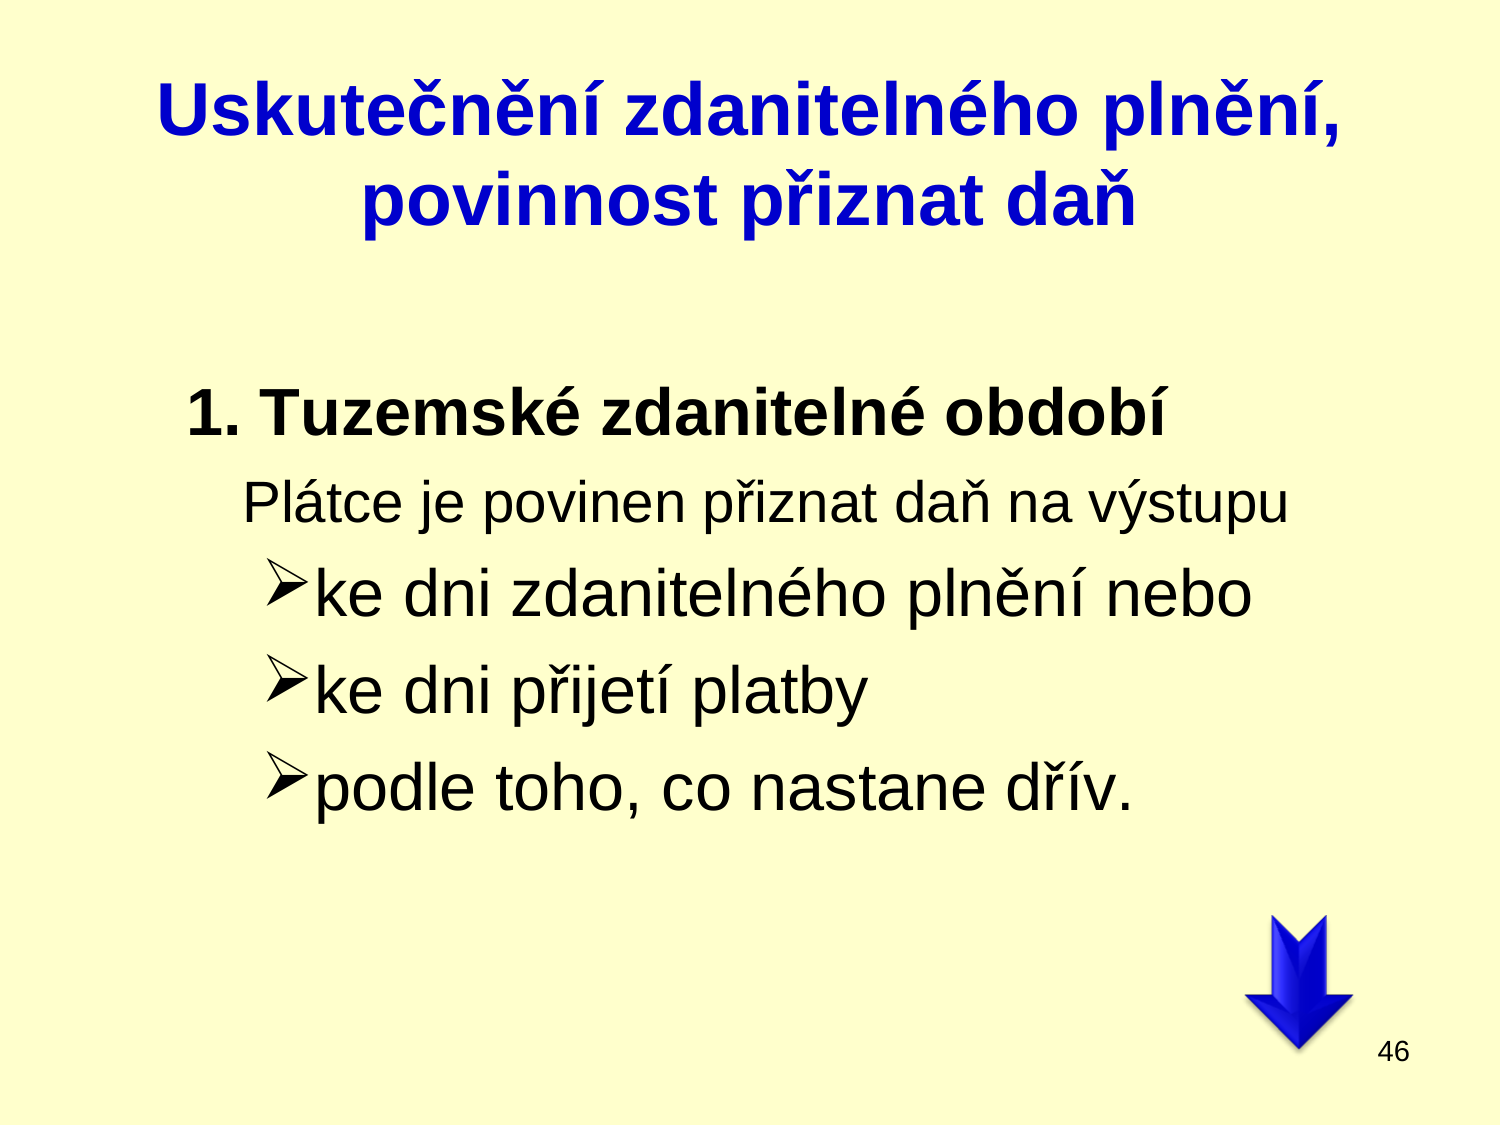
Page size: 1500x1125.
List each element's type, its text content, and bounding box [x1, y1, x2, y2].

list 1. Tuzemské zdanitelné období Plátce je povinen přiznat daň na výstupu ke dni zdanitelného plnění nebo ke dni přijetí platby podle toho, co nastane dřív. [171, 361, 1341, 928]
picture [1235, 910, 1363, 1063]
text_box <číslo> [1074, 1024, 1426, 1103]
title Uskutečnění zdanitelného plnění, povinnost přiznat daň [75, 45, 1426, 256]
